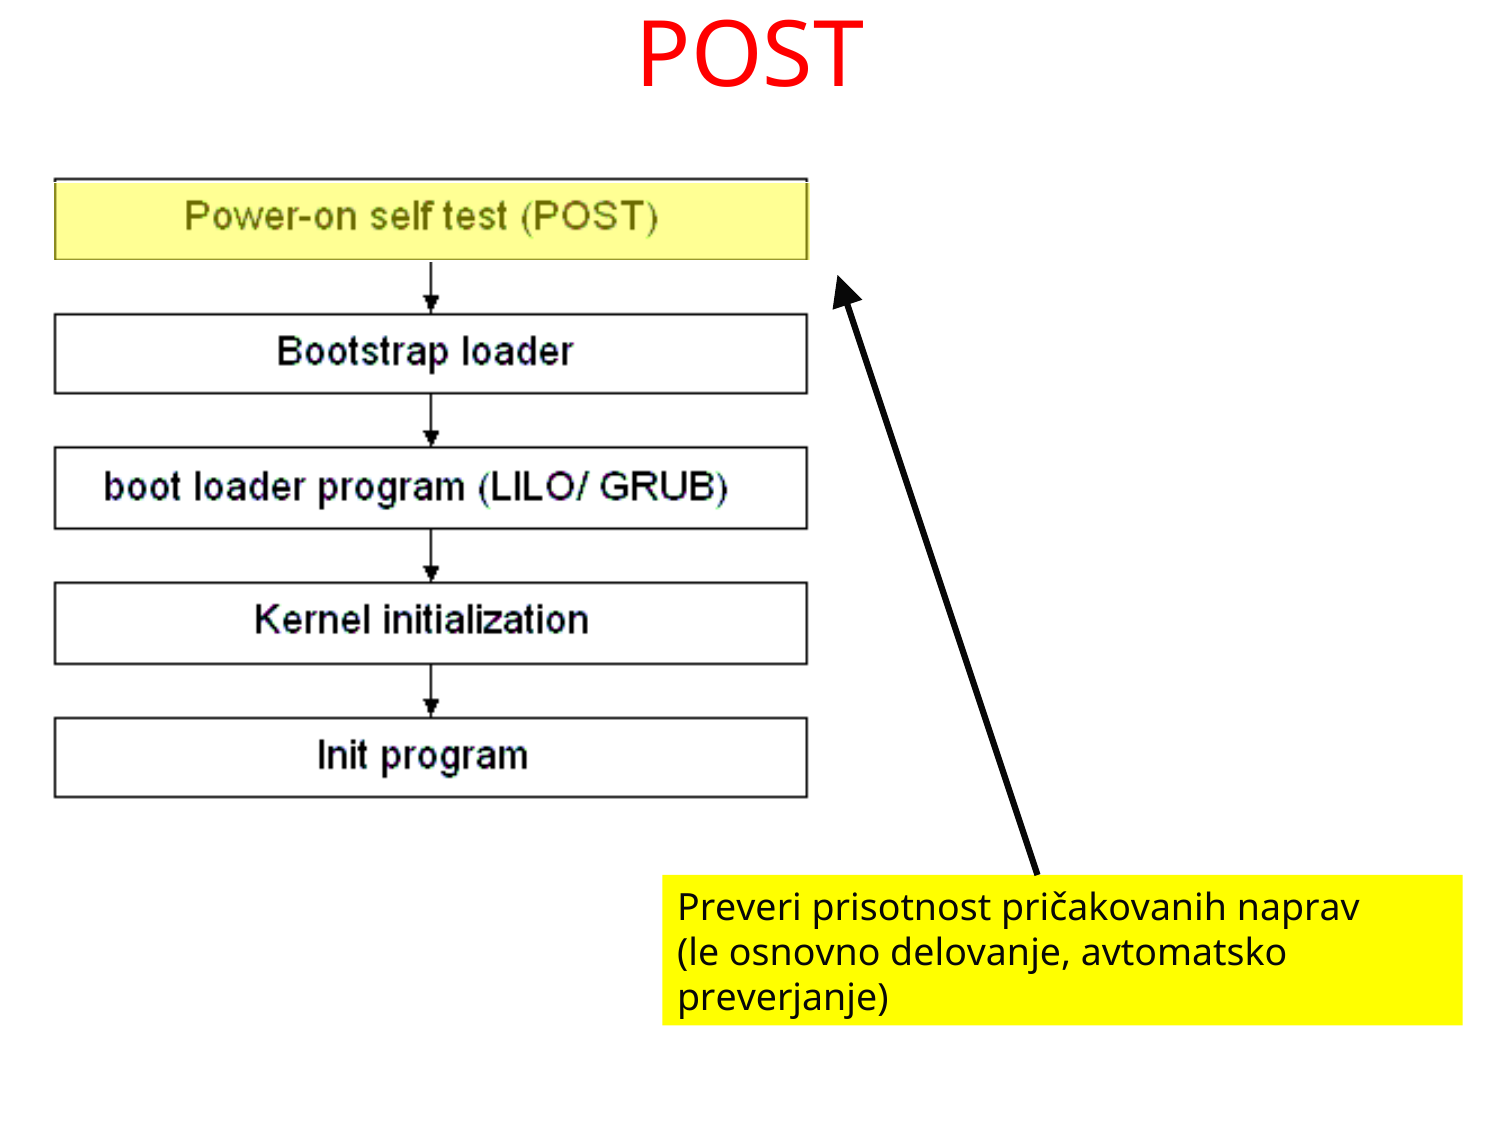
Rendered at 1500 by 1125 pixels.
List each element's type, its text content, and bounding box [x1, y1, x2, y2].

title POST [49, 0, 1451, 113]
text_box Preveri prisotnost pričakovanih naprav (le osnovno delovanje, avtomatsko preverjanje) [662, 874, 1463, 1026]
text_box [52, 182, 811, 262]
picture [50, 174, 813, 801]
